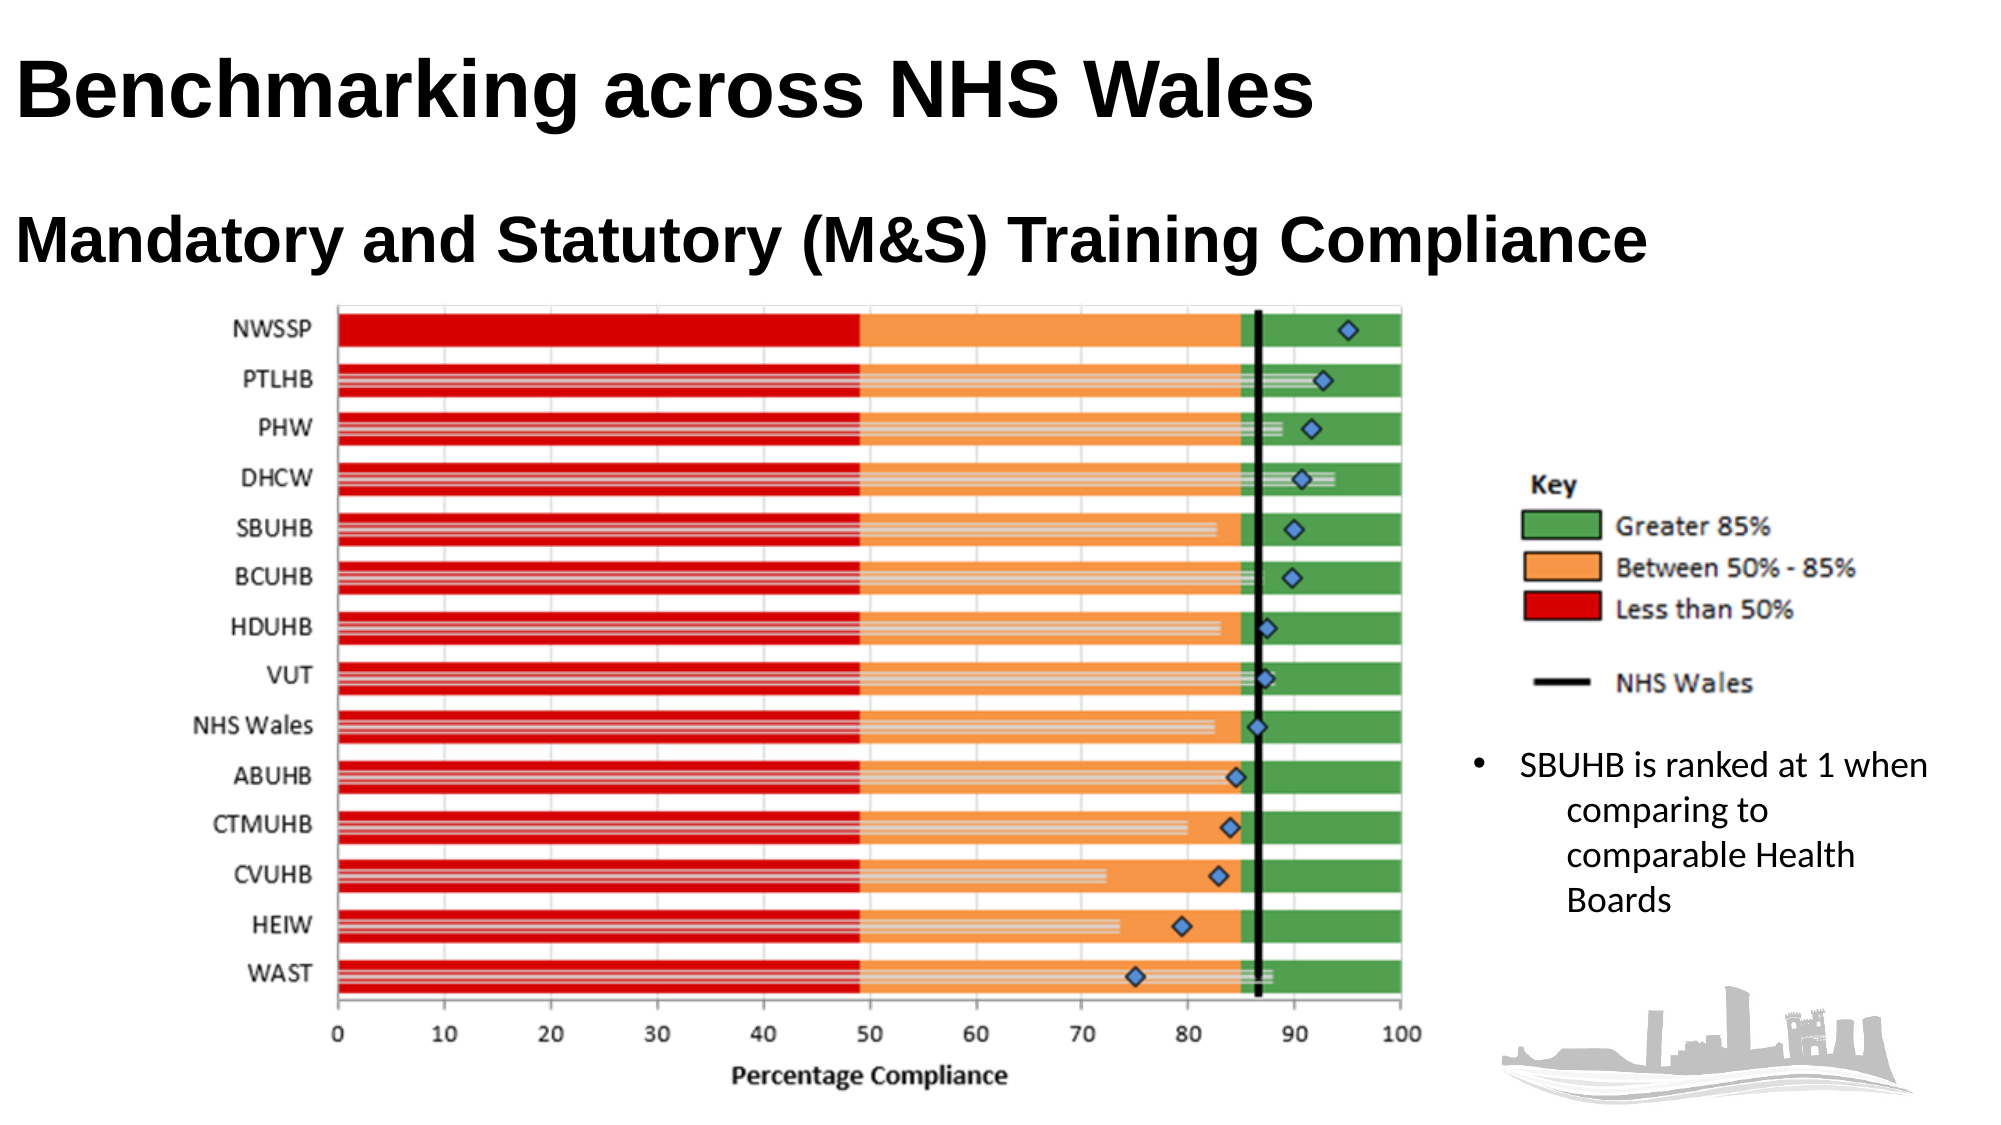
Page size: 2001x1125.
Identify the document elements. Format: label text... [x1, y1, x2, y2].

picture [113, 285, 1460, 1113]
title Benchmarking across NHS Wales Mandatory and Statutory (M&S) Training Compliance [0, 39, 1961, 285]
text_box SBUHB is ranked at 1 when comparing to comparable Health Boards [1457, 732, 1960, 884]
picture [1511, 436, 1906, 727]
